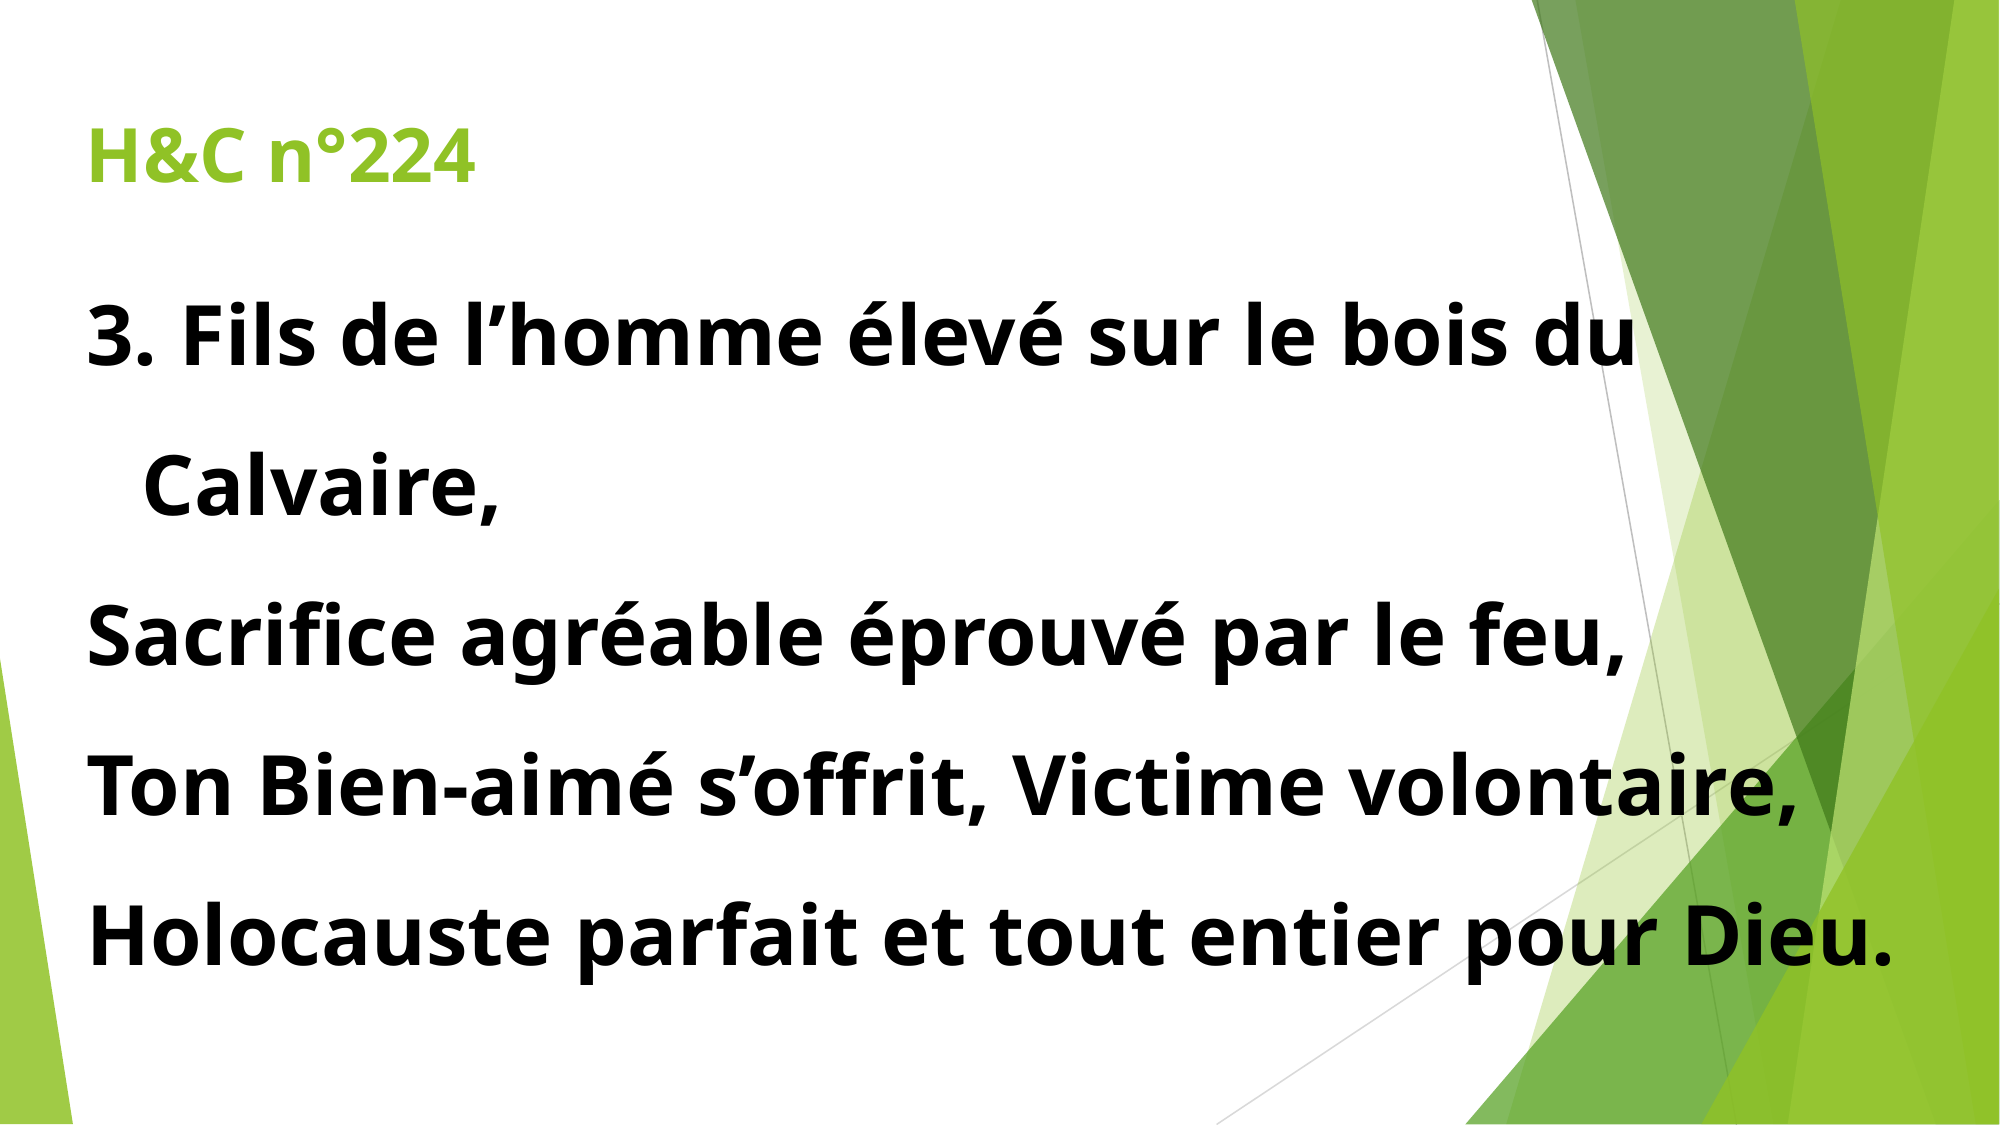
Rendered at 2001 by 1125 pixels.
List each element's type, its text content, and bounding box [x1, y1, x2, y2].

text_box H&C n°224 [70, 99, 1522, 224]
text_box 3. Fils de l’homme élevé sur le bois du Calvaire, Sacrifice agréable éprouvé par le feu, Ton Bien-aimé s’offrit, Victime volontaire, Holocauste parfait et tout entier pour Dieu. [70, 224, 1997, 1063]
